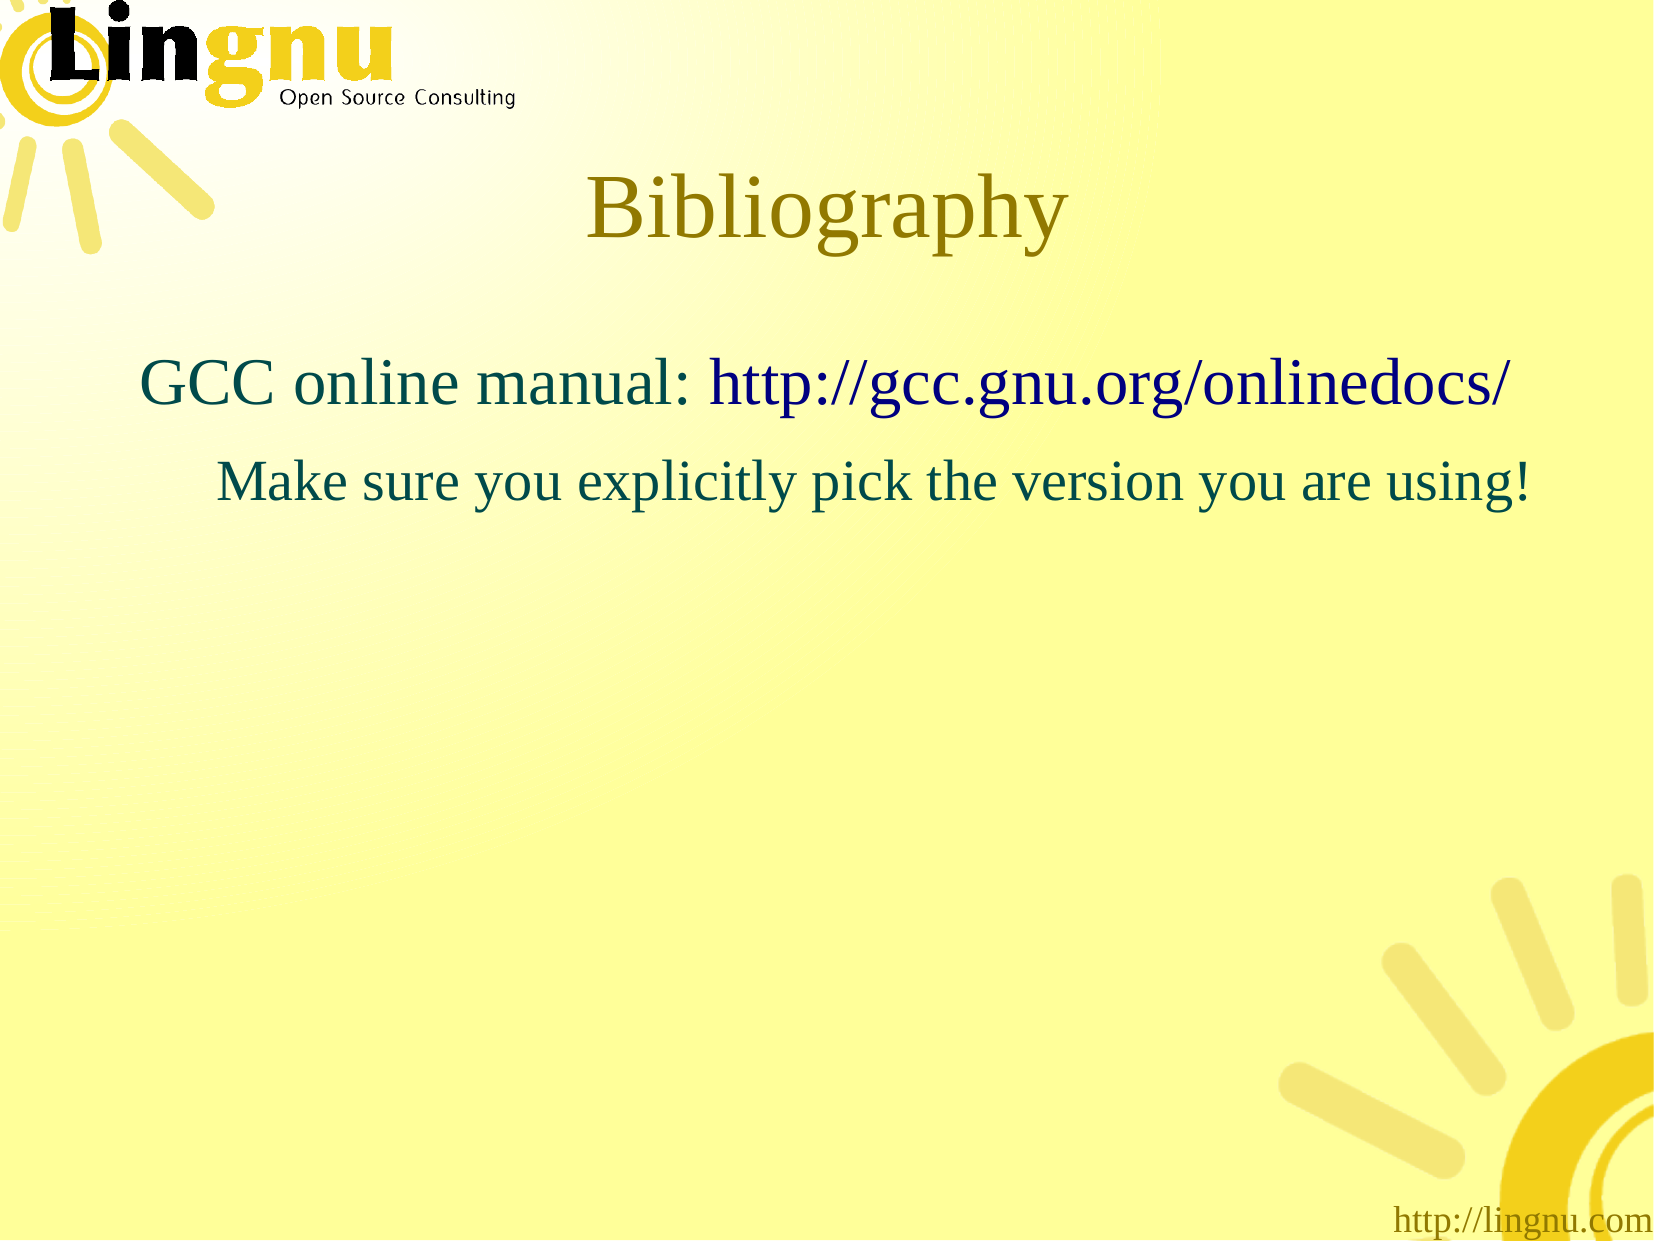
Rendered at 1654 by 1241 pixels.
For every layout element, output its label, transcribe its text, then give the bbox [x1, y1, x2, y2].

title Bibliography [121, 102, 1534, 311]
picture [0, 0, 516, 256]
list GCC online manual: http://gcc.gnu.org/onlinedocs/ Make sure you explicitly pick the version you are using! [121, 344, 1534, 1127]
picture [1256, 871, 1654, 1241]
